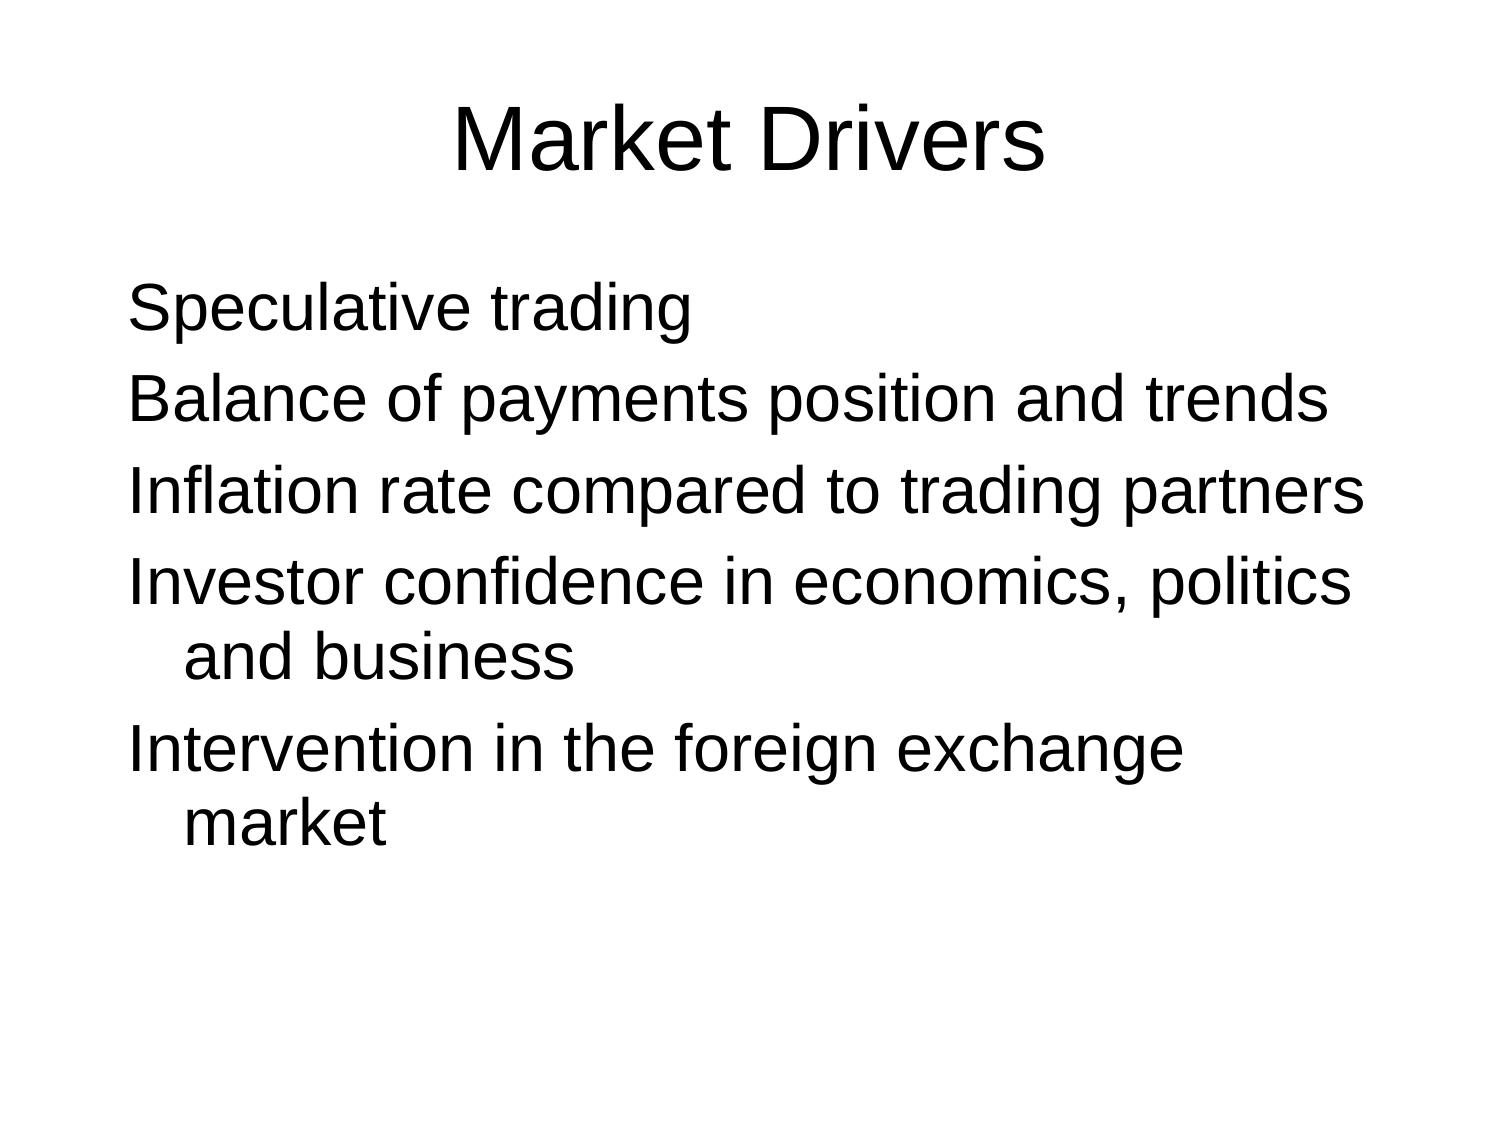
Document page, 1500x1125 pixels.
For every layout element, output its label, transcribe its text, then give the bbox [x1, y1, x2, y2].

text_box Speculative trading Balance of payments position and trends Inflation rate compared to trading partners Investor confidence in economics, politics and business Intervention in the foreign exchange market [112, 262, 1388, 1075]
title Market Drivers [75, 45, 1426, 233]
